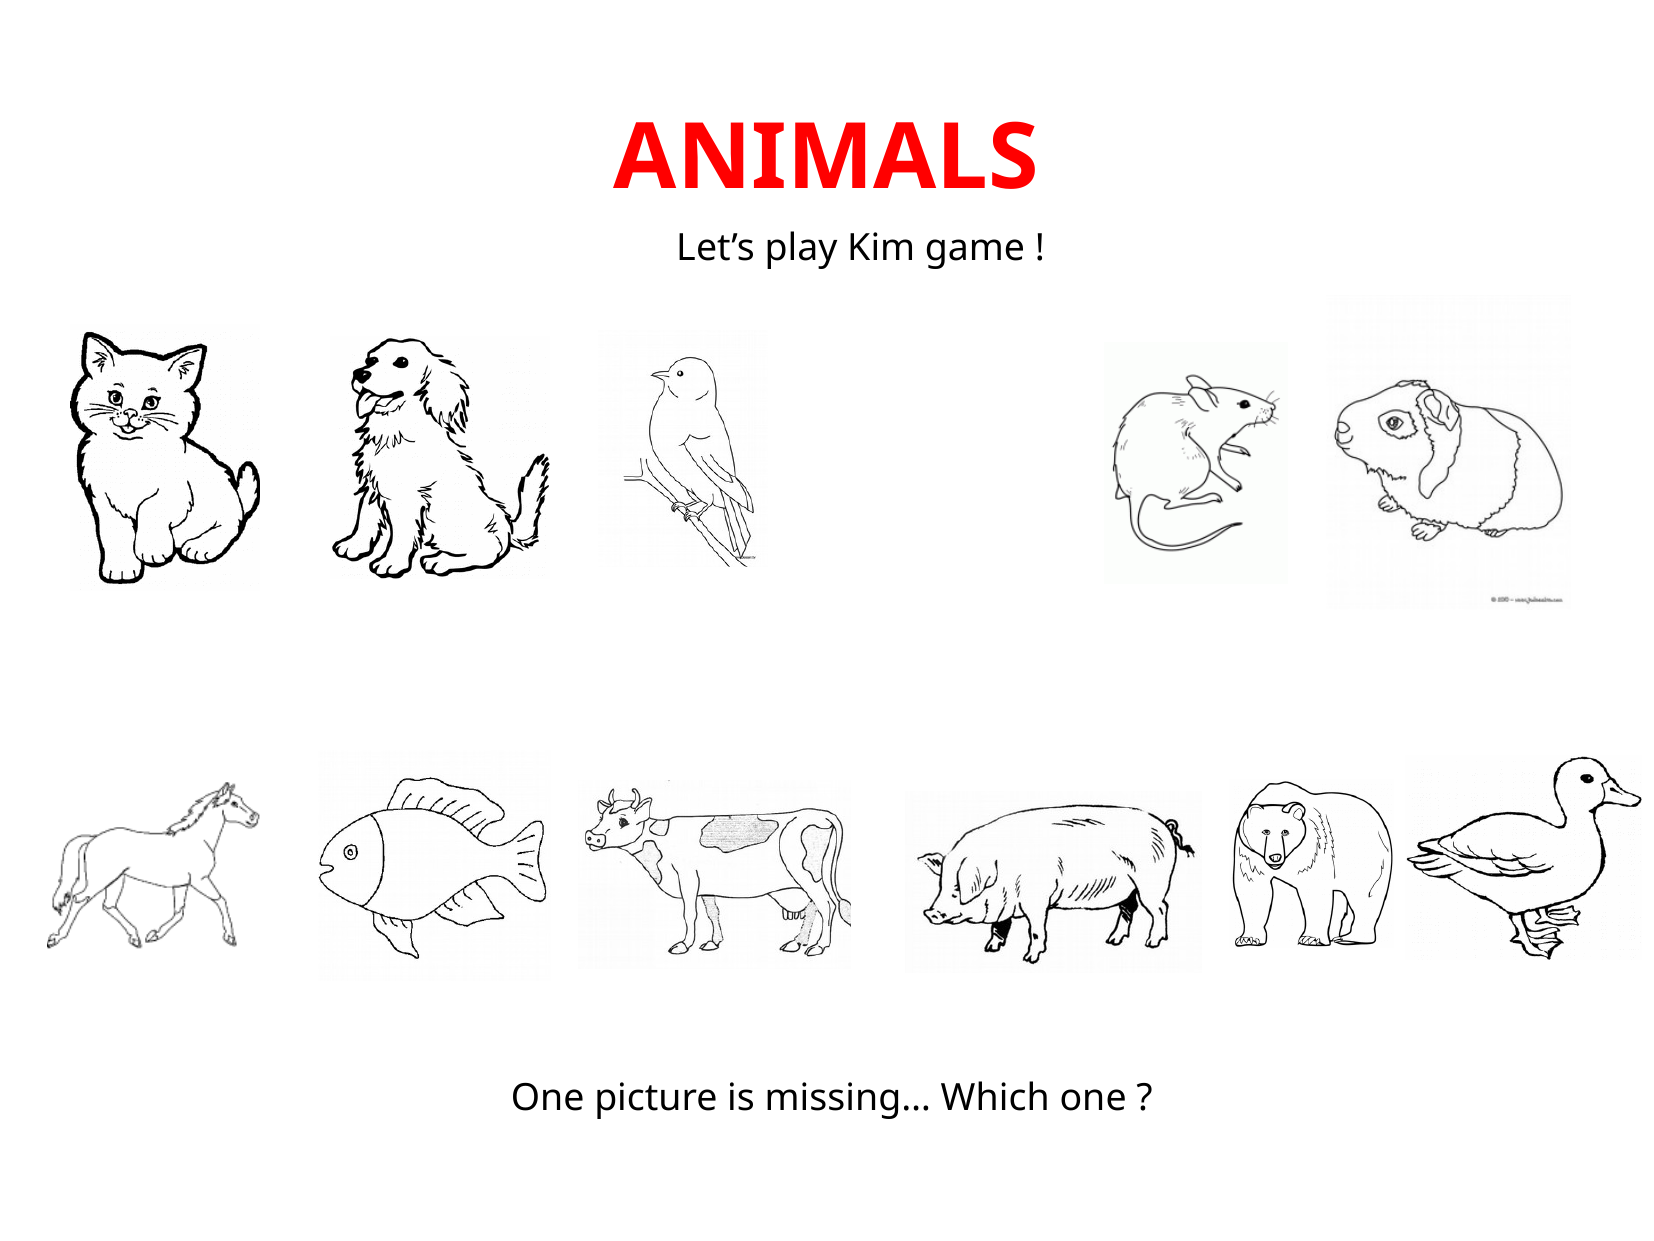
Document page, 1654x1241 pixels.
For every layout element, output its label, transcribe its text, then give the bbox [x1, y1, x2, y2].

picture [578, 780, 851, 969]
picture [47, 767, 261, 978]
picture [905, 791, 1202, 973]
picture [70, 324, 260, 591]
picture [1104, 342, 1288, 584]
picture [598, 330, 768, 567]
picture [1229, 779, 1394, 948]
picture [318, 750, 551, 981]
title ANIMALS [82, 49, 1571, 257]
picture [1326, 295, 1571, 610]
text_box One picture is missing… Which one ? [496, 1062, 1205, 1171]
picture [330, 336, 550, 579]
picture [1405, 755, 1642, 960]
text_box Let’s play Kim game ! [661, 212, 1182, 274]
